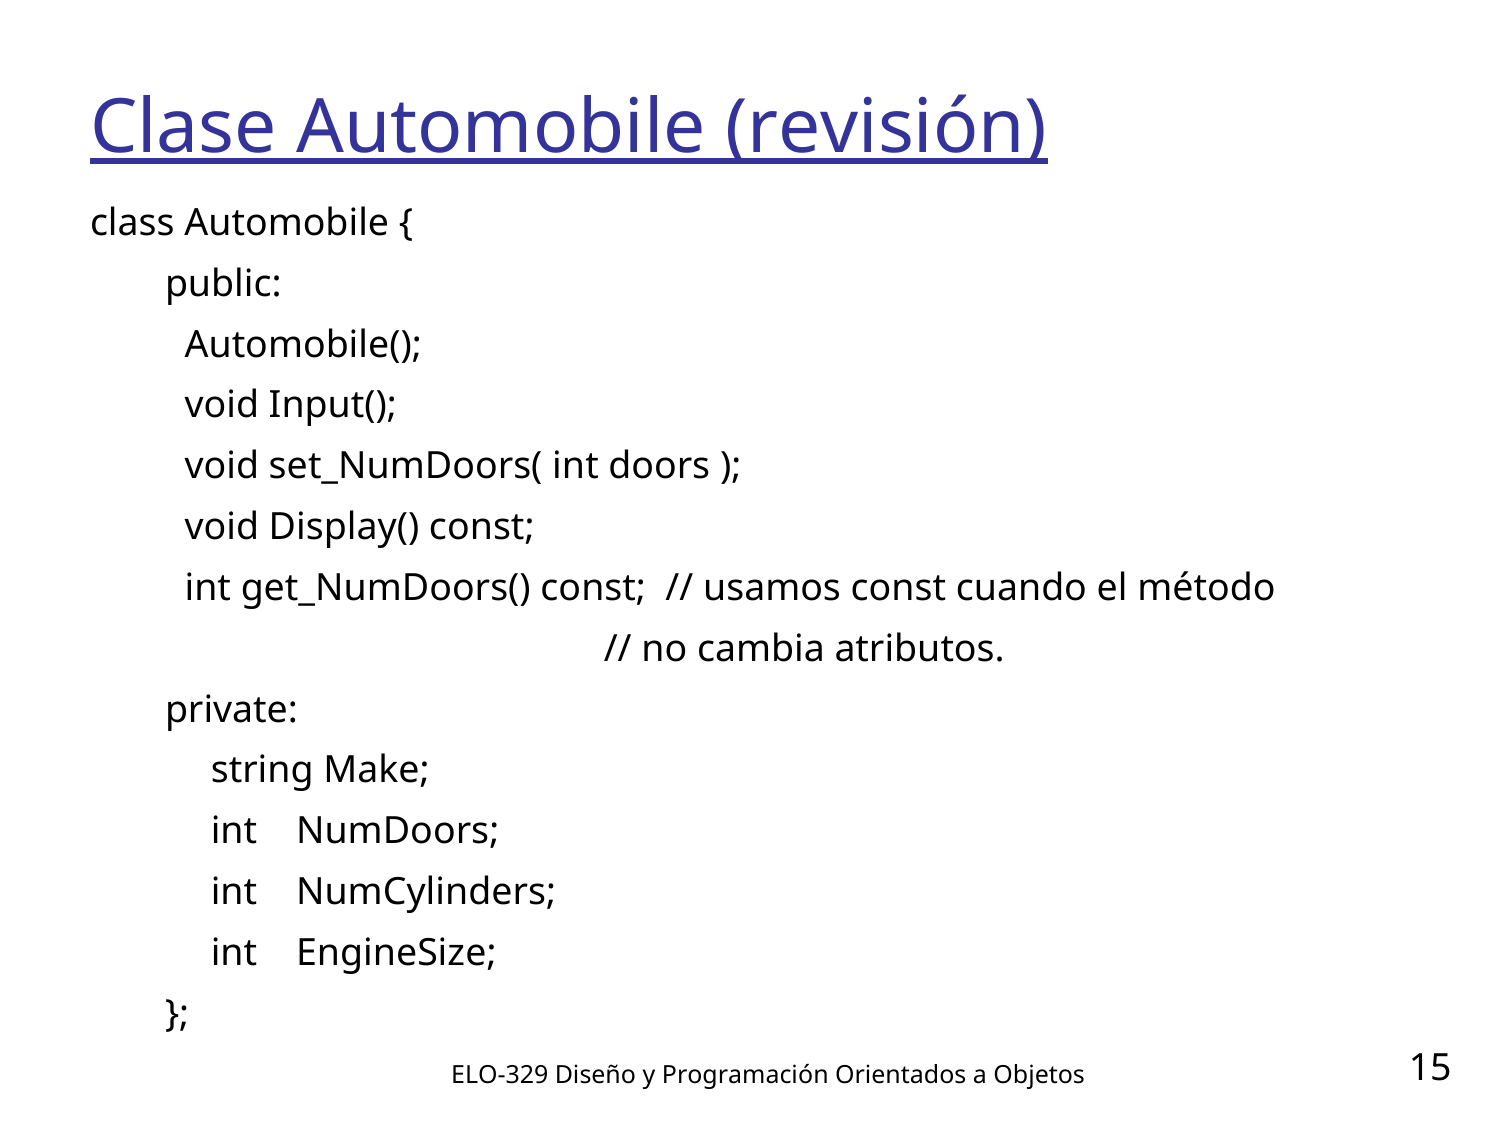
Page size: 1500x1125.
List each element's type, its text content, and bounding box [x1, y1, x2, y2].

title Clase Automobile (revisión)‏ [75, 19, 1500, 183]
list class Automobile { public: Automobile(); void Input(); void set_NumDoors( int doors ); void Display() const; int get_NumDoors() const; // usamos const cuando el método // no cambia atributos. private: string Make; int NumDoors; int NumCylinders; int EngineSize; }; [75, 187, 1462, 1013]
